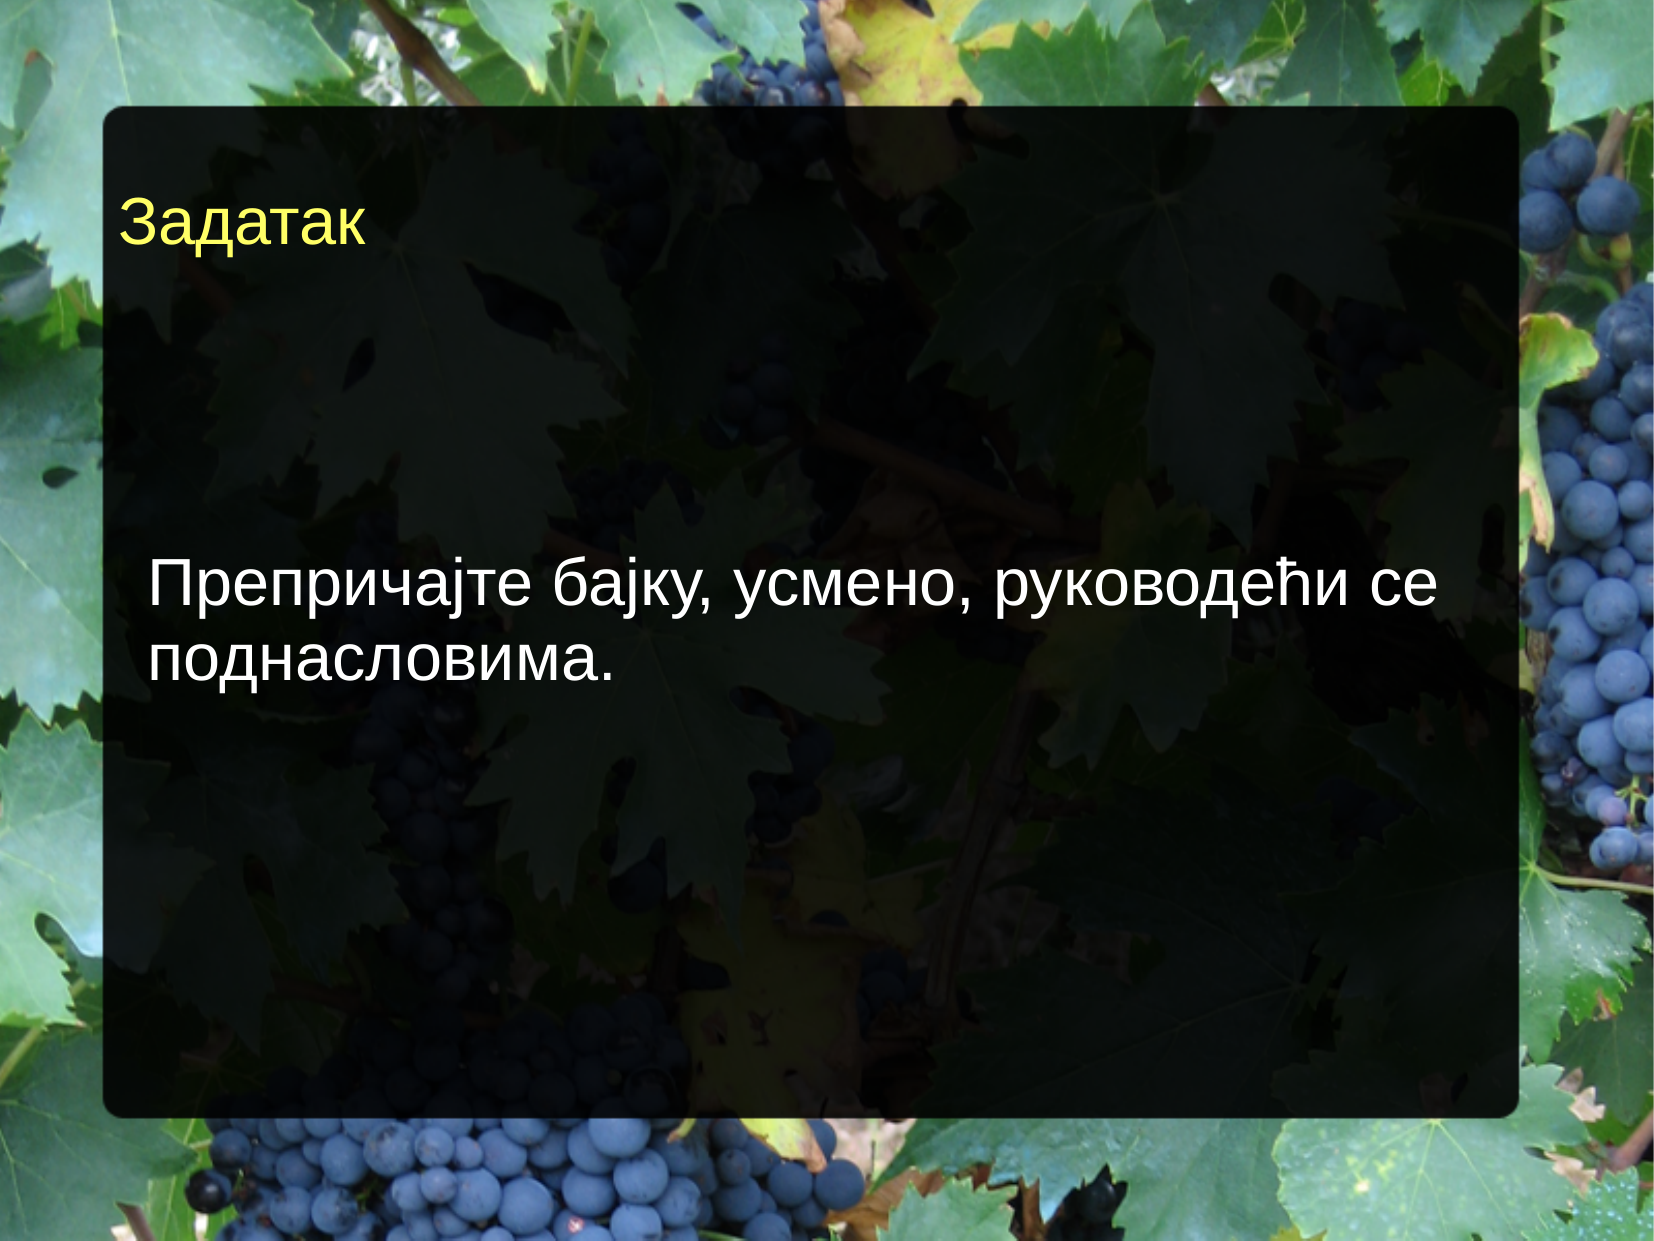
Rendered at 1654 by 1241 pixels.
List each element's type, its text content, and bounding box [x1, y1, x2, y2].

title Задатак [118, 117, 1506, 325]
subtitle Препричајте бајку, усмено, руководећи се поднасловима. [147, 265, 1447, 975]
picture [0, 0, 1654, 1241]
